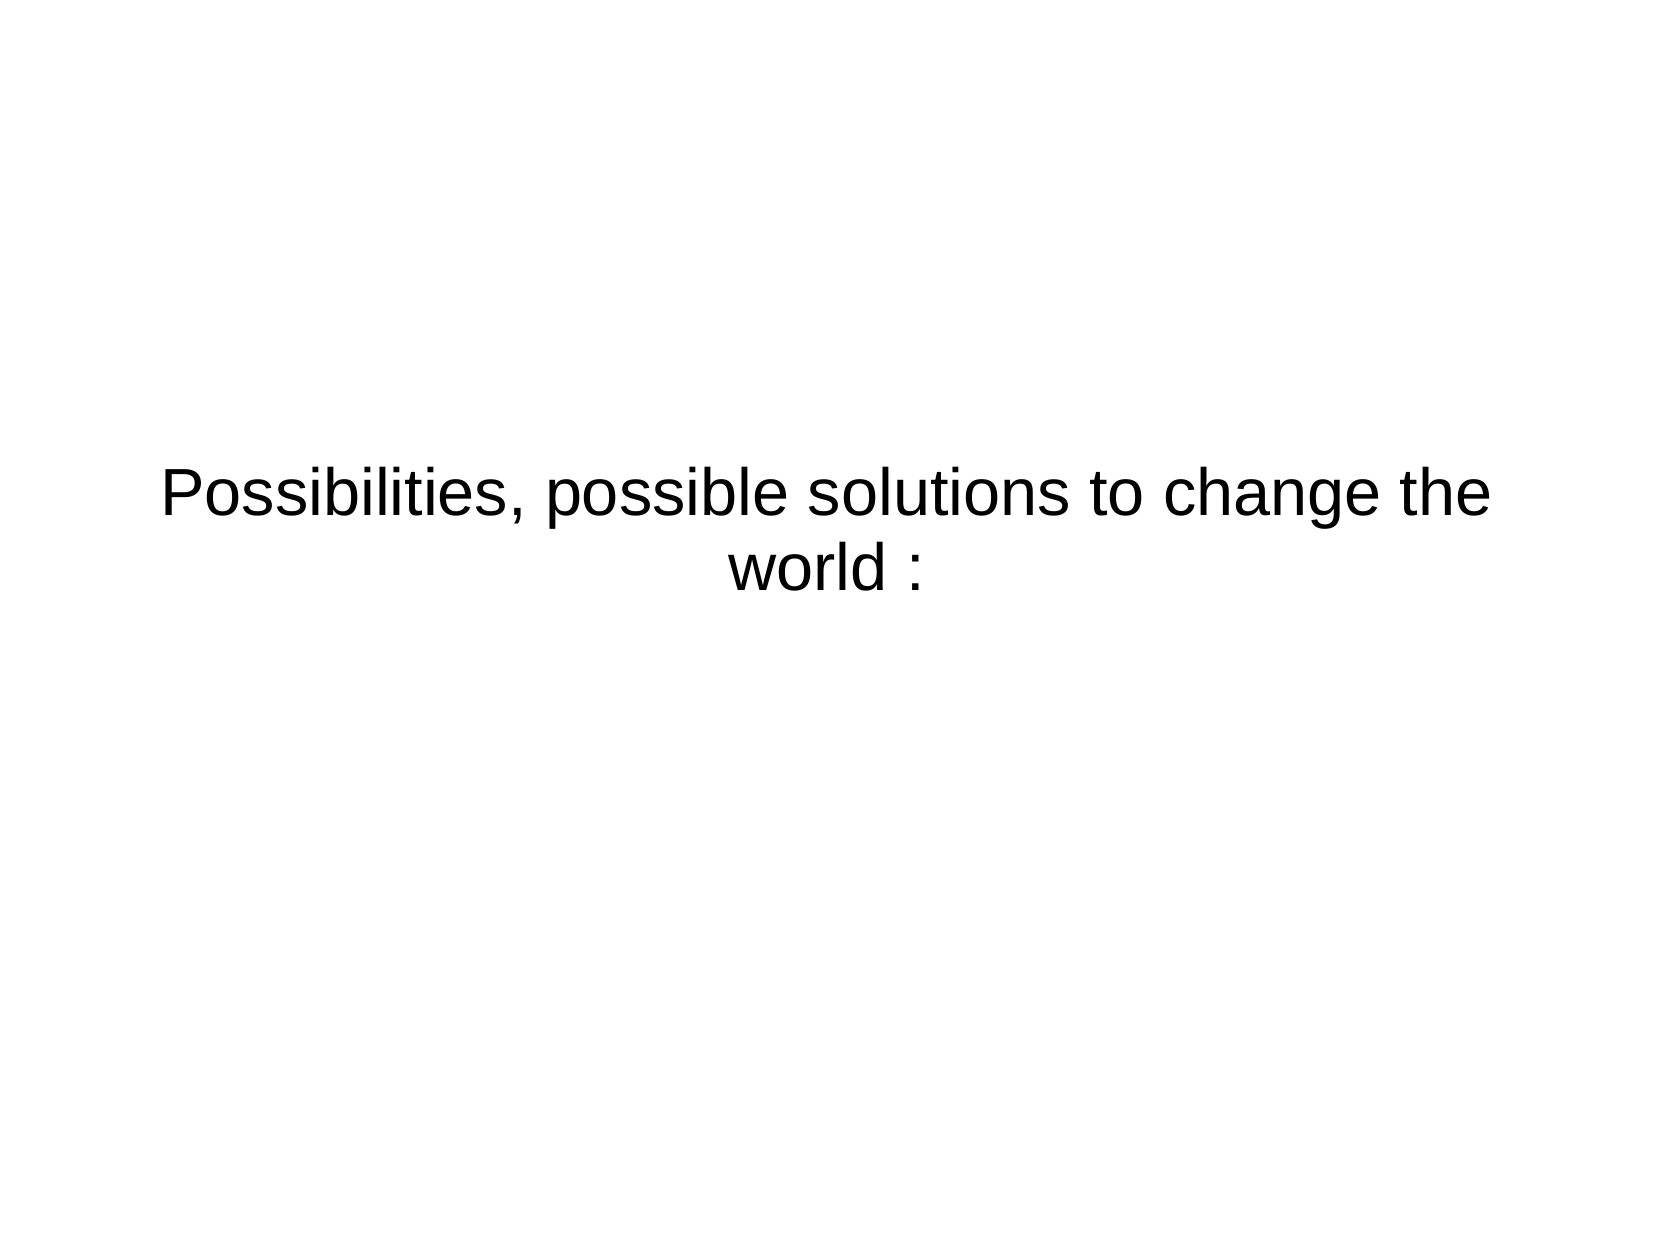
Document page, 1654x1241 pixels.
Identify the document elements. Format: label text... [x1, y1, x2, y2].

subtitle Possibilities, possible solutions to change the world : [82, 49, 1571, 1010]
